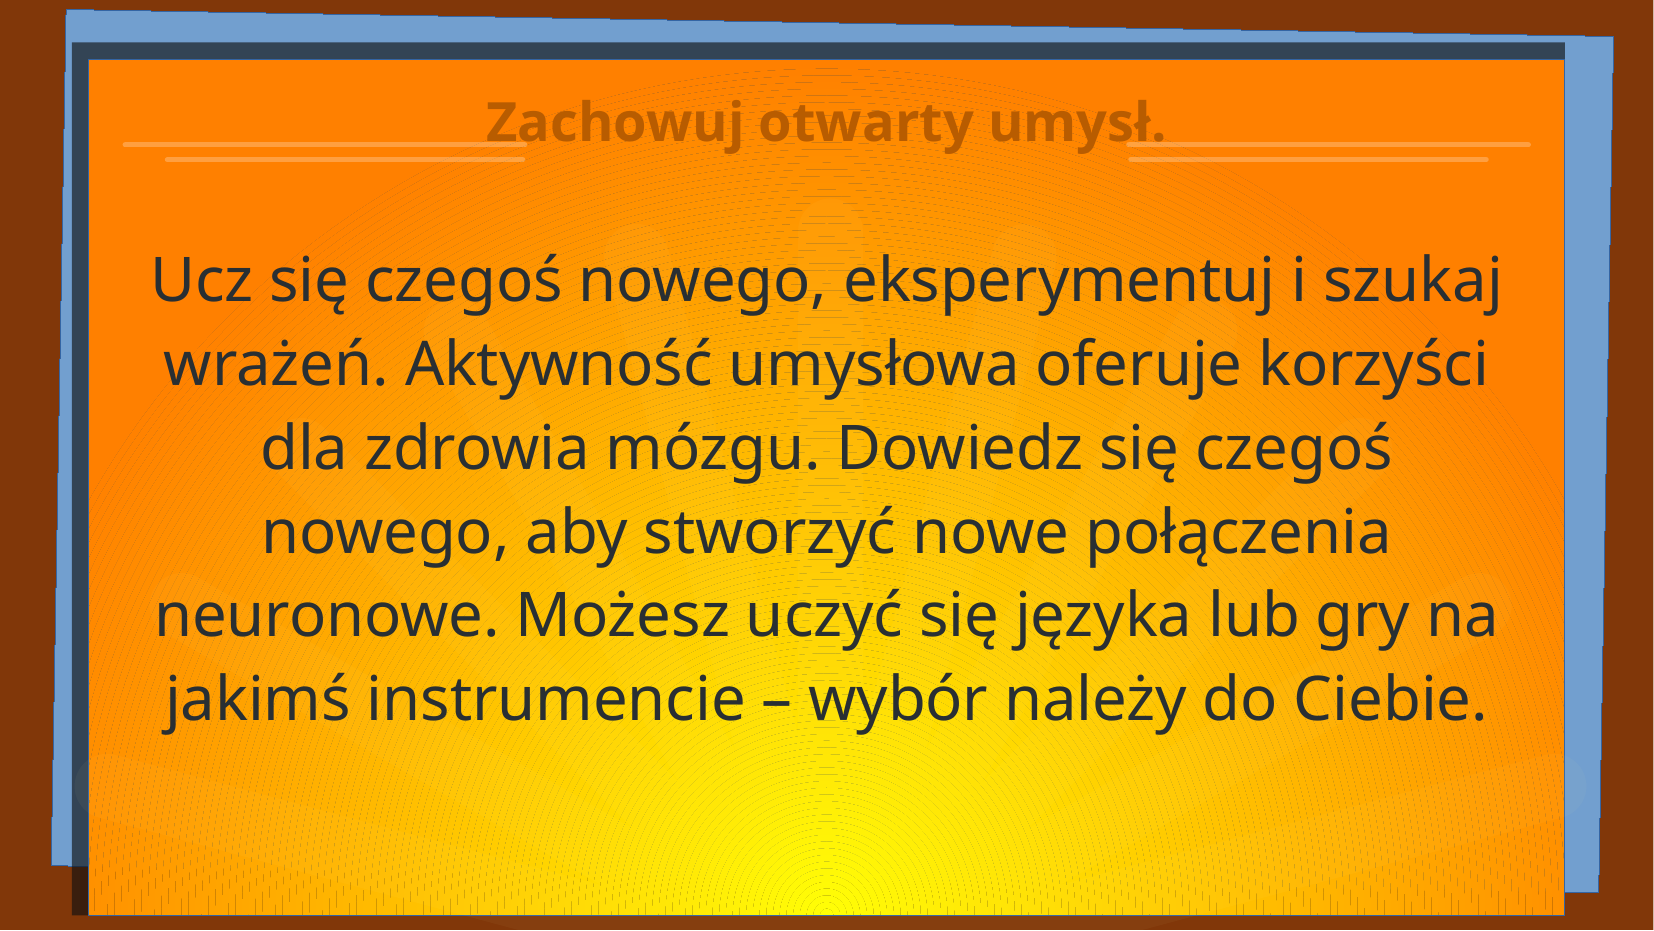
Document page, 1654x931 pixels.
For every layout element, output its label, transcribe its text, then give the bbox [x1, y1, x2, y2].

title Zachowuj otwarty umysł. [82, 37, 1571, 193]
list Ucz się czegoś nowego, eksperymentuj i szukaj wrażeń. Aktywność umysłowa oferuje korzyści dla zdrowia mózgu. Dowiedz się czegoś nowego, aby stworzyć nowe połączenia neuronowe. Możesz uczyć się języka lub gry na jakimś instrumencie – wybór należy do Ciebie. [147, 236, 1506, 827]
